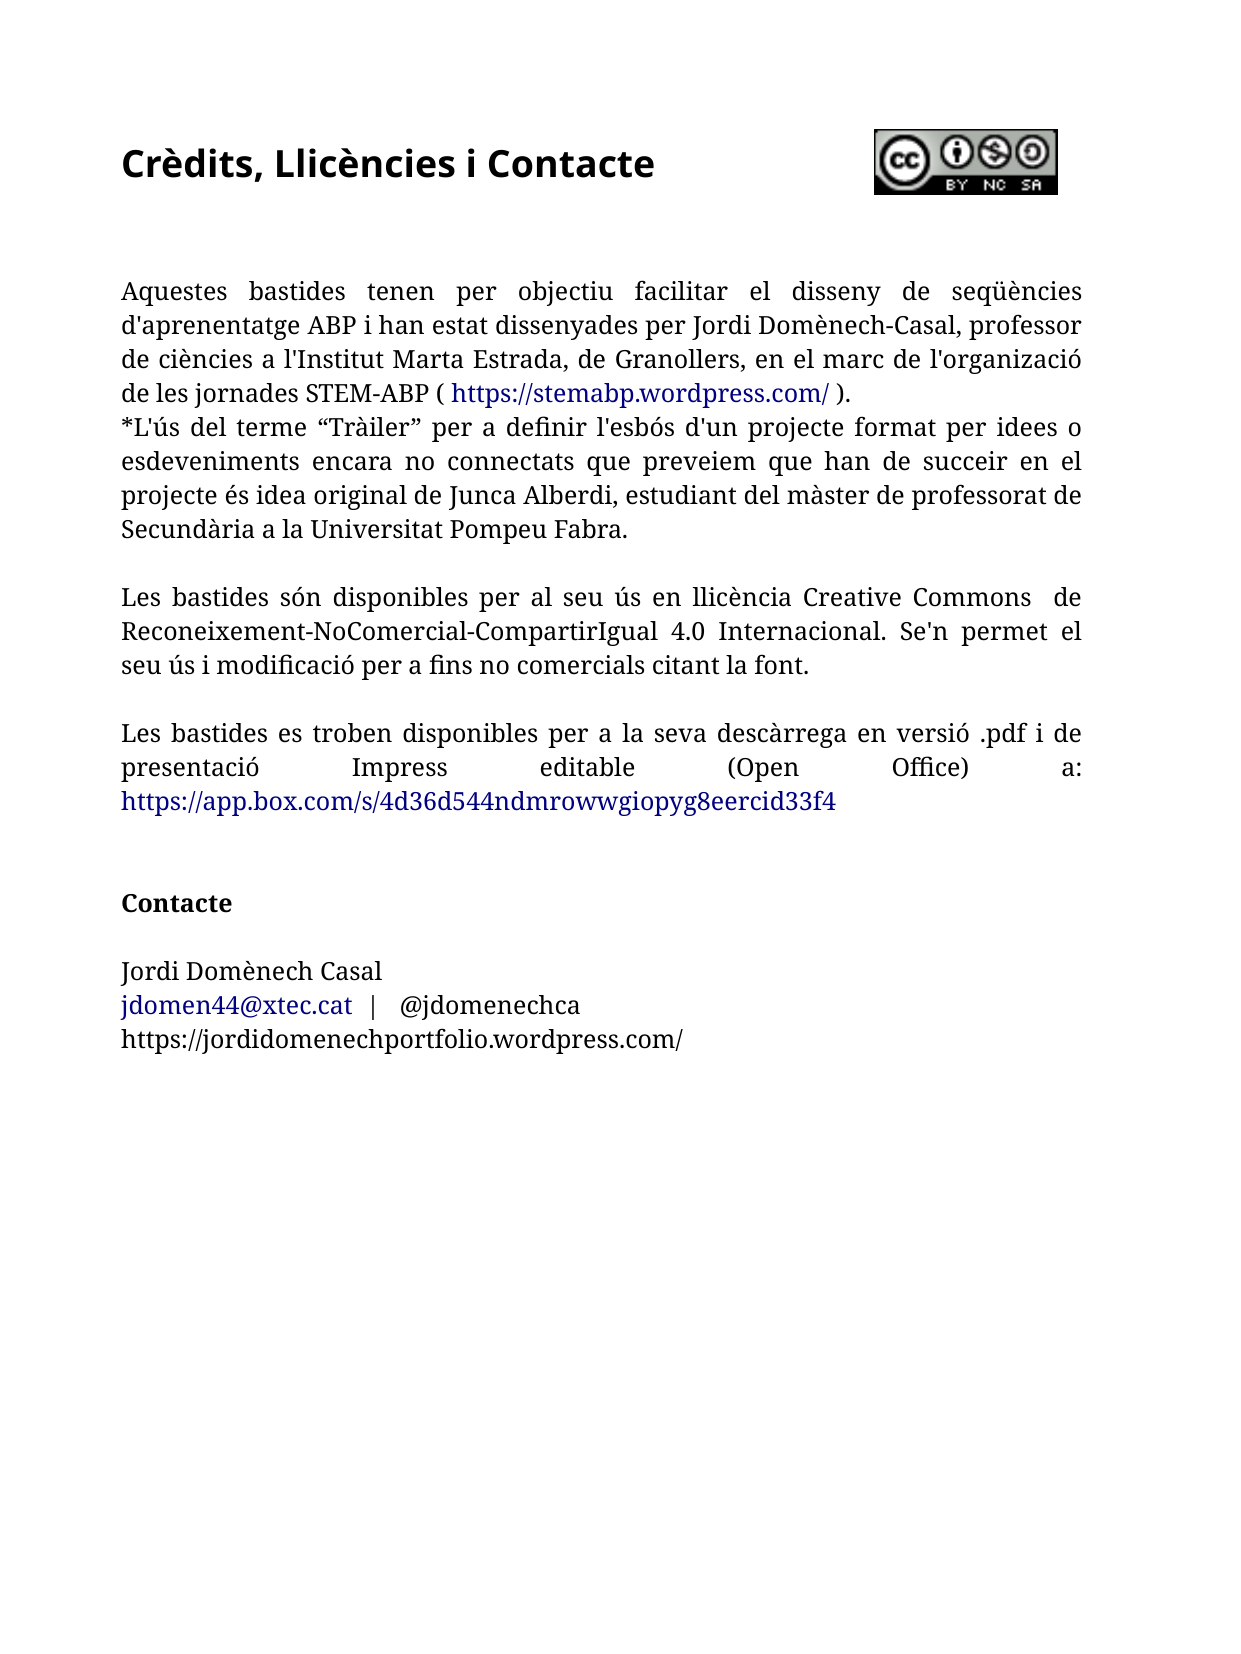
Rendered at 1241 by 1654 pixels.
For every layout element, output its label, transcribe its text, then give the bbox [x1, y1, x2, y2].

picture [874, 129, 1058, 195]
text_box Crèdits, Llicències i Contacte Aquestes bastides tenen per objectiu facilitar el disseny de seqüències d'aprenentatge ABP i han estat dissenyades per Jordi Domènech-Casal, professor de ciències a l'Institut Marta Estrada, de Granollers, en el marc de l'organizació de les jornades STEM-ABP ( https://stemabp.wordpress.com/ ). *L'ús del terme “Tràiler” per a definir l'esbós d'un projecte format per idees o esdeveniments encara no connectats que preveiem que han de succeir en el projecte és idea original de Junca Alberdi, estudiant del màster de professorat de Secundària a la Universitat Pompeu Fabra. Les bastides són disponibles per al seu ús en llicència Creative Commons de Reconeixement-NoComercial-CompartirIgual 4.0 Internacional. Se'n permet el seu ús i modificació per a fins no comercials citant la font. Les bastides es troben disponibles per a la seva descàrrega en versió .pdf i de presentació Impress editable (Open Office) a: https://app.box.com/s/4d36d544ndmrowwgiopyg8eercid33f4 Contacte Jordi Domènech Casal jdomen44@xtec.cat | @jdomenechca https://jordidomenechportfolio.wordpress.com/ [106, 129, 1099, 1399]
